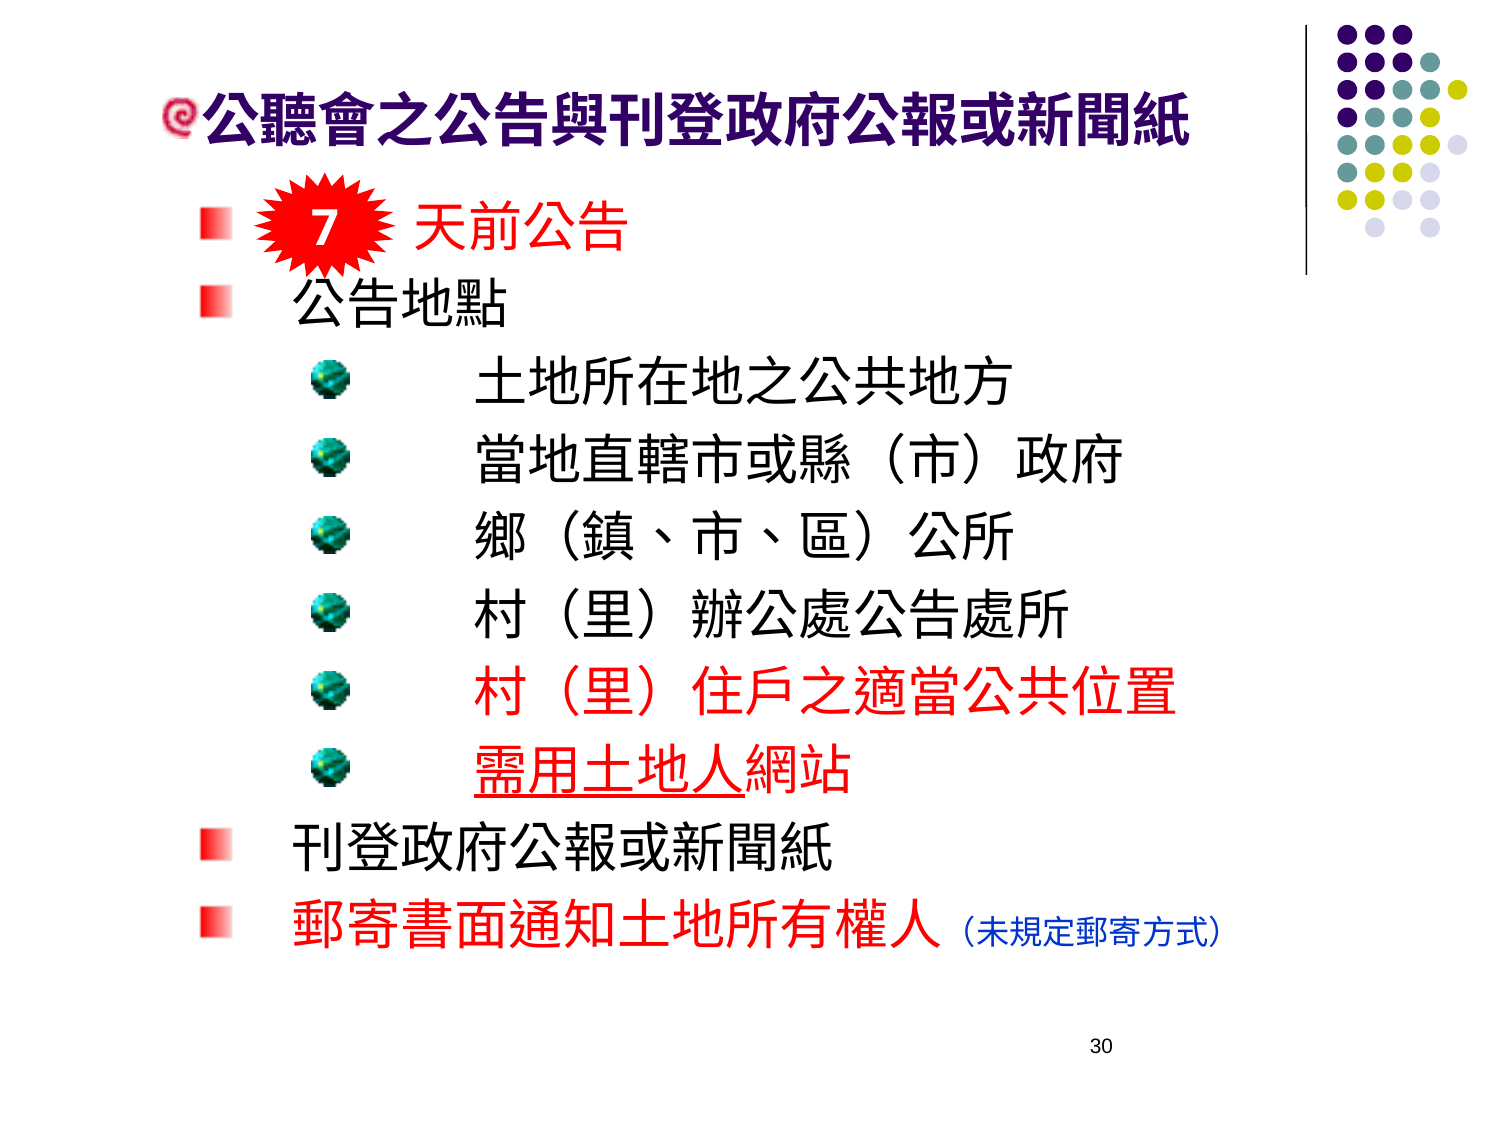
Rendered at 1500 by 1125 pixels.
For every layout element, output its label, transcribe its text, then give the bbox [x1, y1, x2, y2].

text_box [1074, 1025, 1426, 1101]
title 公聽會之公告與刊登政府公報或新聞紙 [147, 45, 1294, 161]
list 天前公告 公告地點 土地所在地之公共地方 當地直轄市或縣（市）政府 鄉（鎮、市、區）公所 村（里）辦公處公告處所 村（里）住戶之適當公共位置 需用土地人網站 刊登政府公報或新聞紙 郵寄書面通知土地所有權人（未規定郵寄方式） [183, 184, 1306, 1024]
text_box 7 [253, 172, 396, 279]
